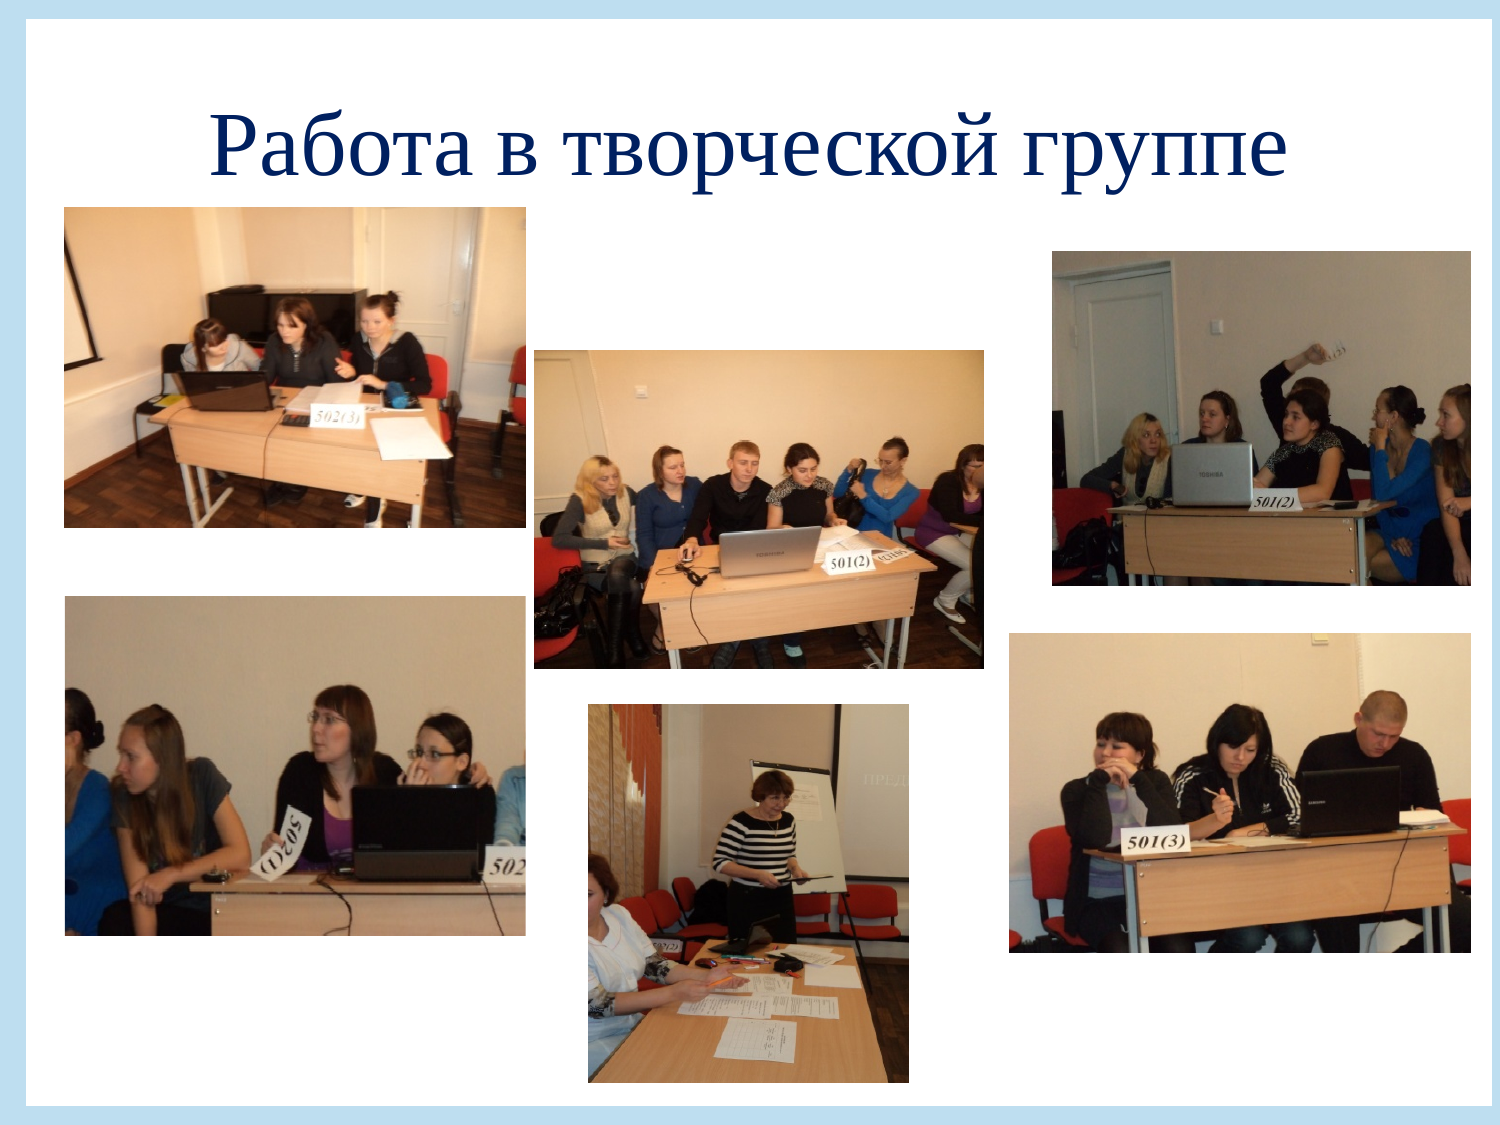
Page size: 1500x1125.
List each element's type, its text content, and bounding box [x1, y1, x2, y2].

picture [26, 19, 1492, 1106]
title Работа в творческой группе [75, 45, 1426, 233]
